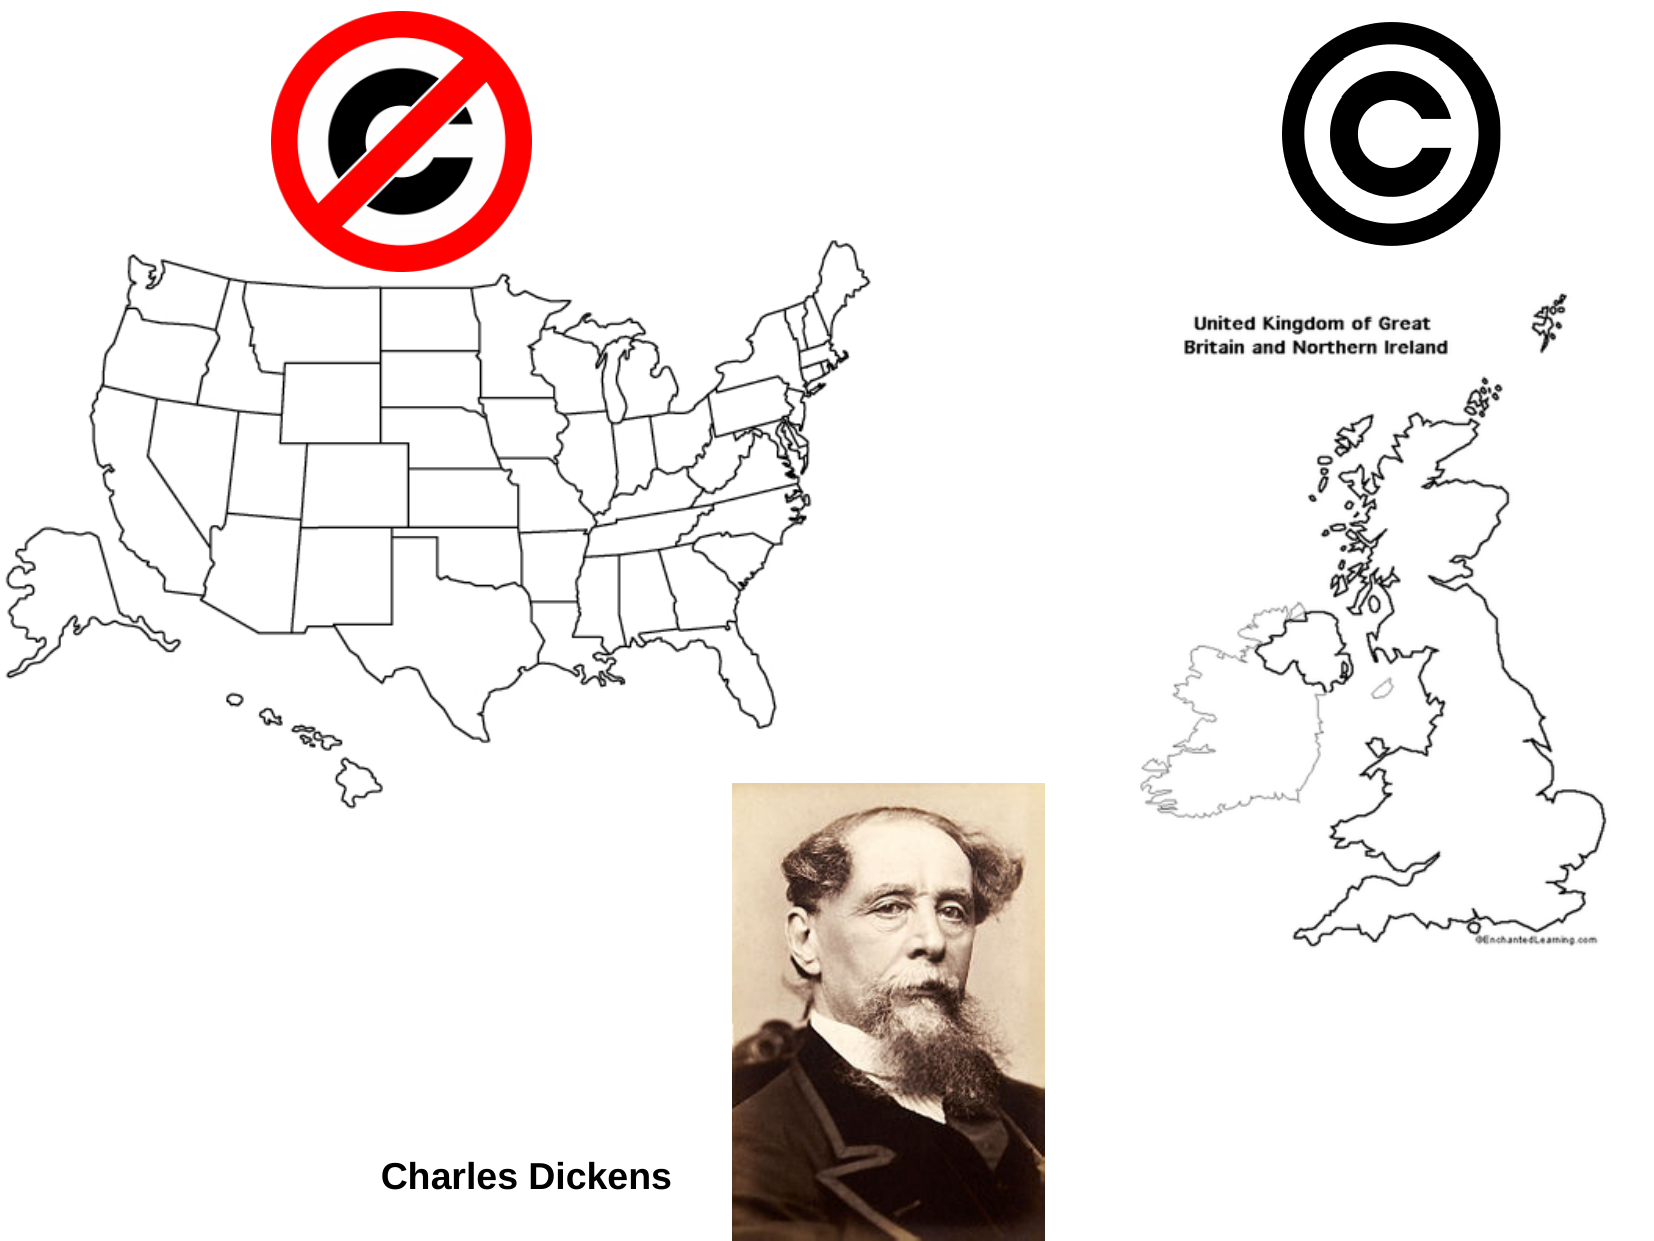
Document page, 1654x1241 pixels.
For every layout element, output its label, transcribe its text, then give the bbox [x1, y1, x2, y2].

picture [0, 11, 1045, 1241]
picture [1282, 22, 1501, 249]
text_box Charles Dickens [366, 1147, 709, 1205]
picture [1103, 258, 1654, 1040]
